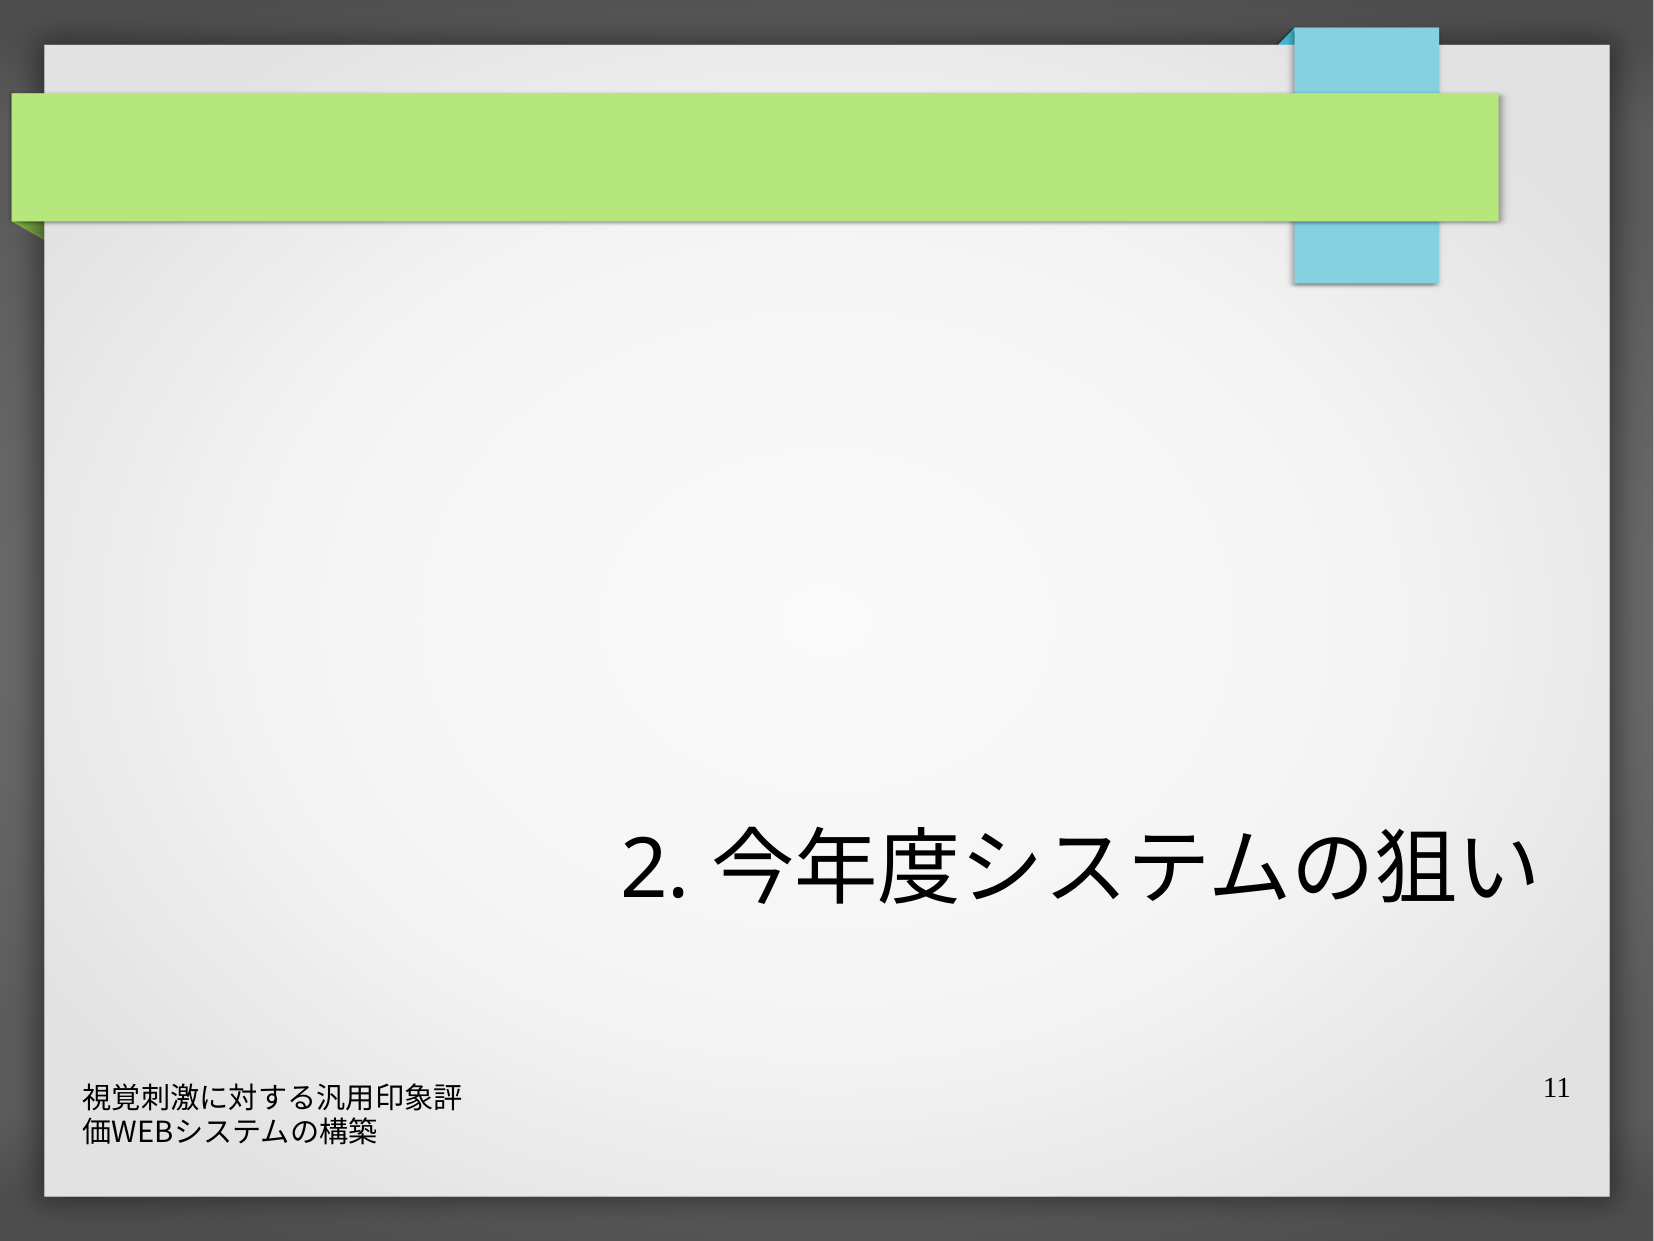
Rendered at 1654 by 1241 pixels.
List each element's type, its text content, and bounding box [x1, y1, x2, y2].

picture [0, 0, 1654, 1241]
subtitle 2. 今年度システムの狙い [590, 826, 1571, 1010]
